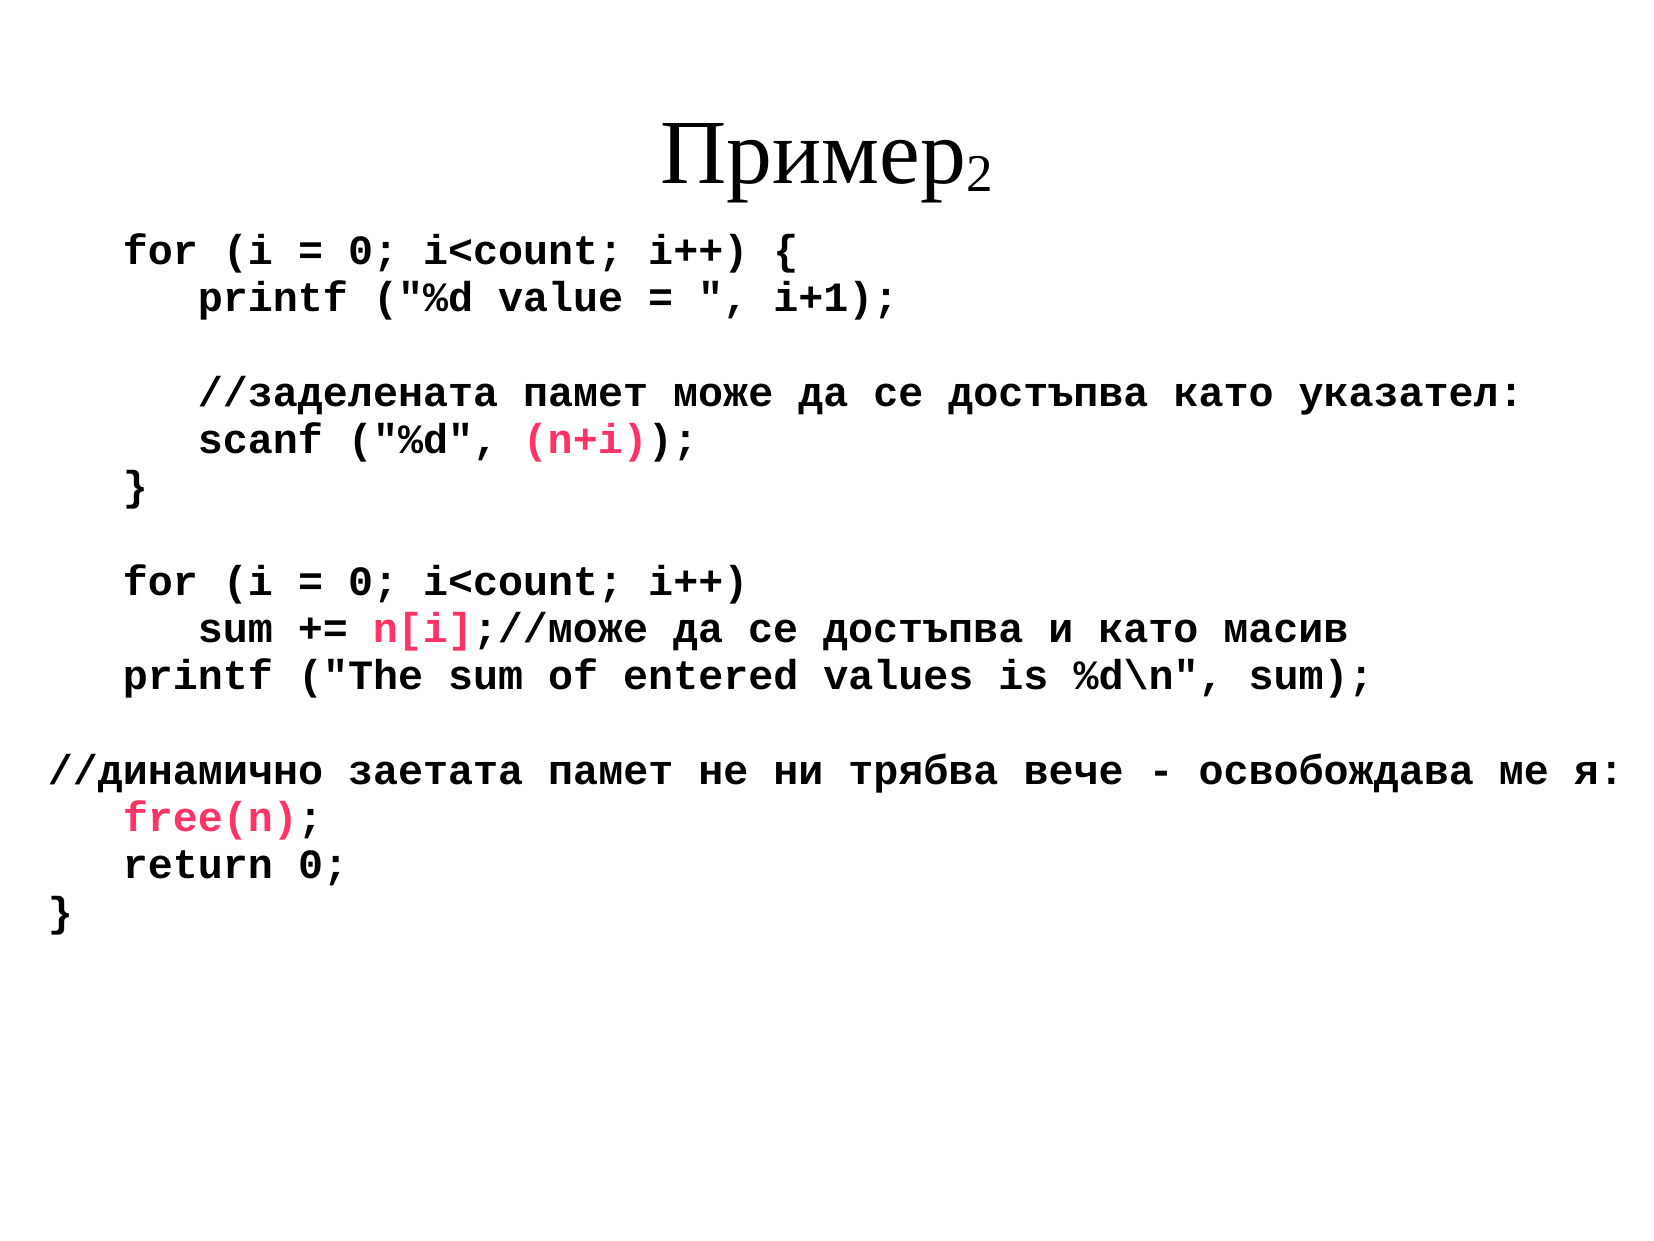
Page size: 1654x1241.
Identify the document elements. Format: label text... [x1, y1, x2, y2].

title Пример2 [82, 49, 1571, 222]
text_box for (i = 0; i<count; i++) { printf ("%d value = ", i+1); //заделената памет може да се достъпва като указател: scanf ("%d", (n+i)); } for (i = 0; i<count; i++) sum += n[i];//може да се достъпва и като масив printf ("The sum of entered values is %d\n", sum); //динамично заетата памет не ни трябва вече - освобождава ме я: free(n); return 0; } [33, 222, 1648, 954]
